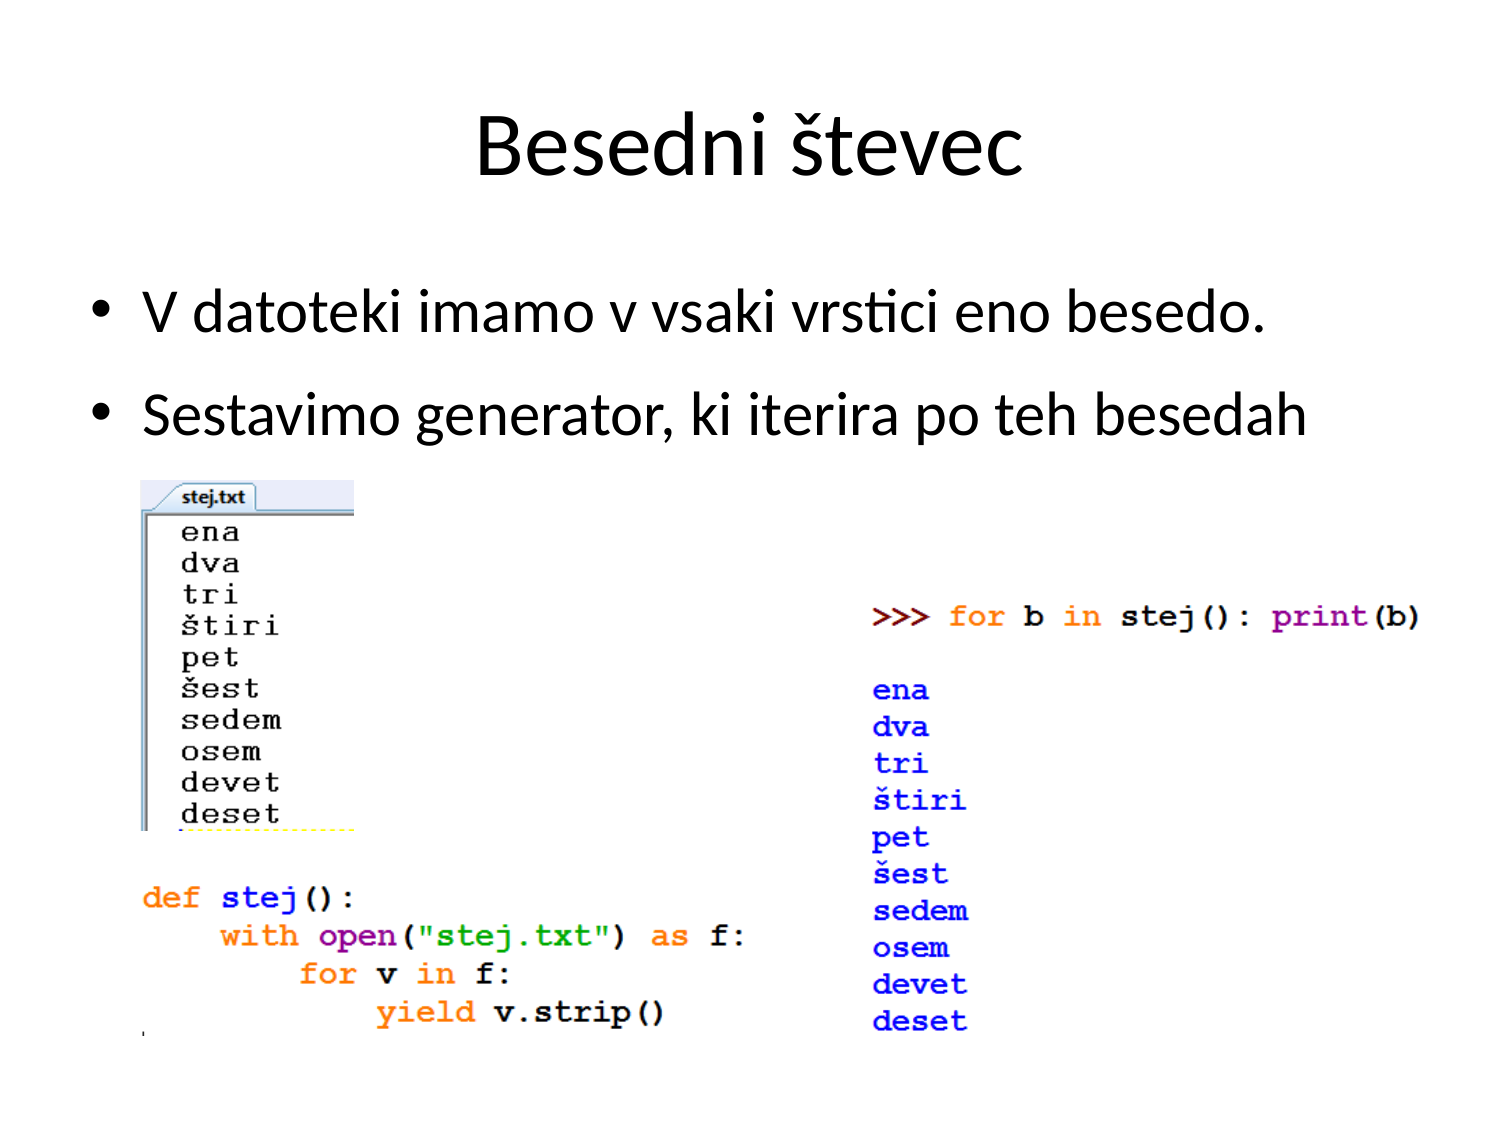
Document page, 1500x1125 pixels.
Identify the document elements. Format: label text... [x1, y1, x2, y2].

picture [140, 878, 750, 1036]
picture [867, 600, 1442, 1043]
picture [140, 480, 354, 831]
title Besedni števec [75, 45, 1425, 233]
list V datoteki imamo v vsaki vrstici eno besedo. Sestavimo generator, ki iterira po teh besedah [75, 262, 1425, 457]
